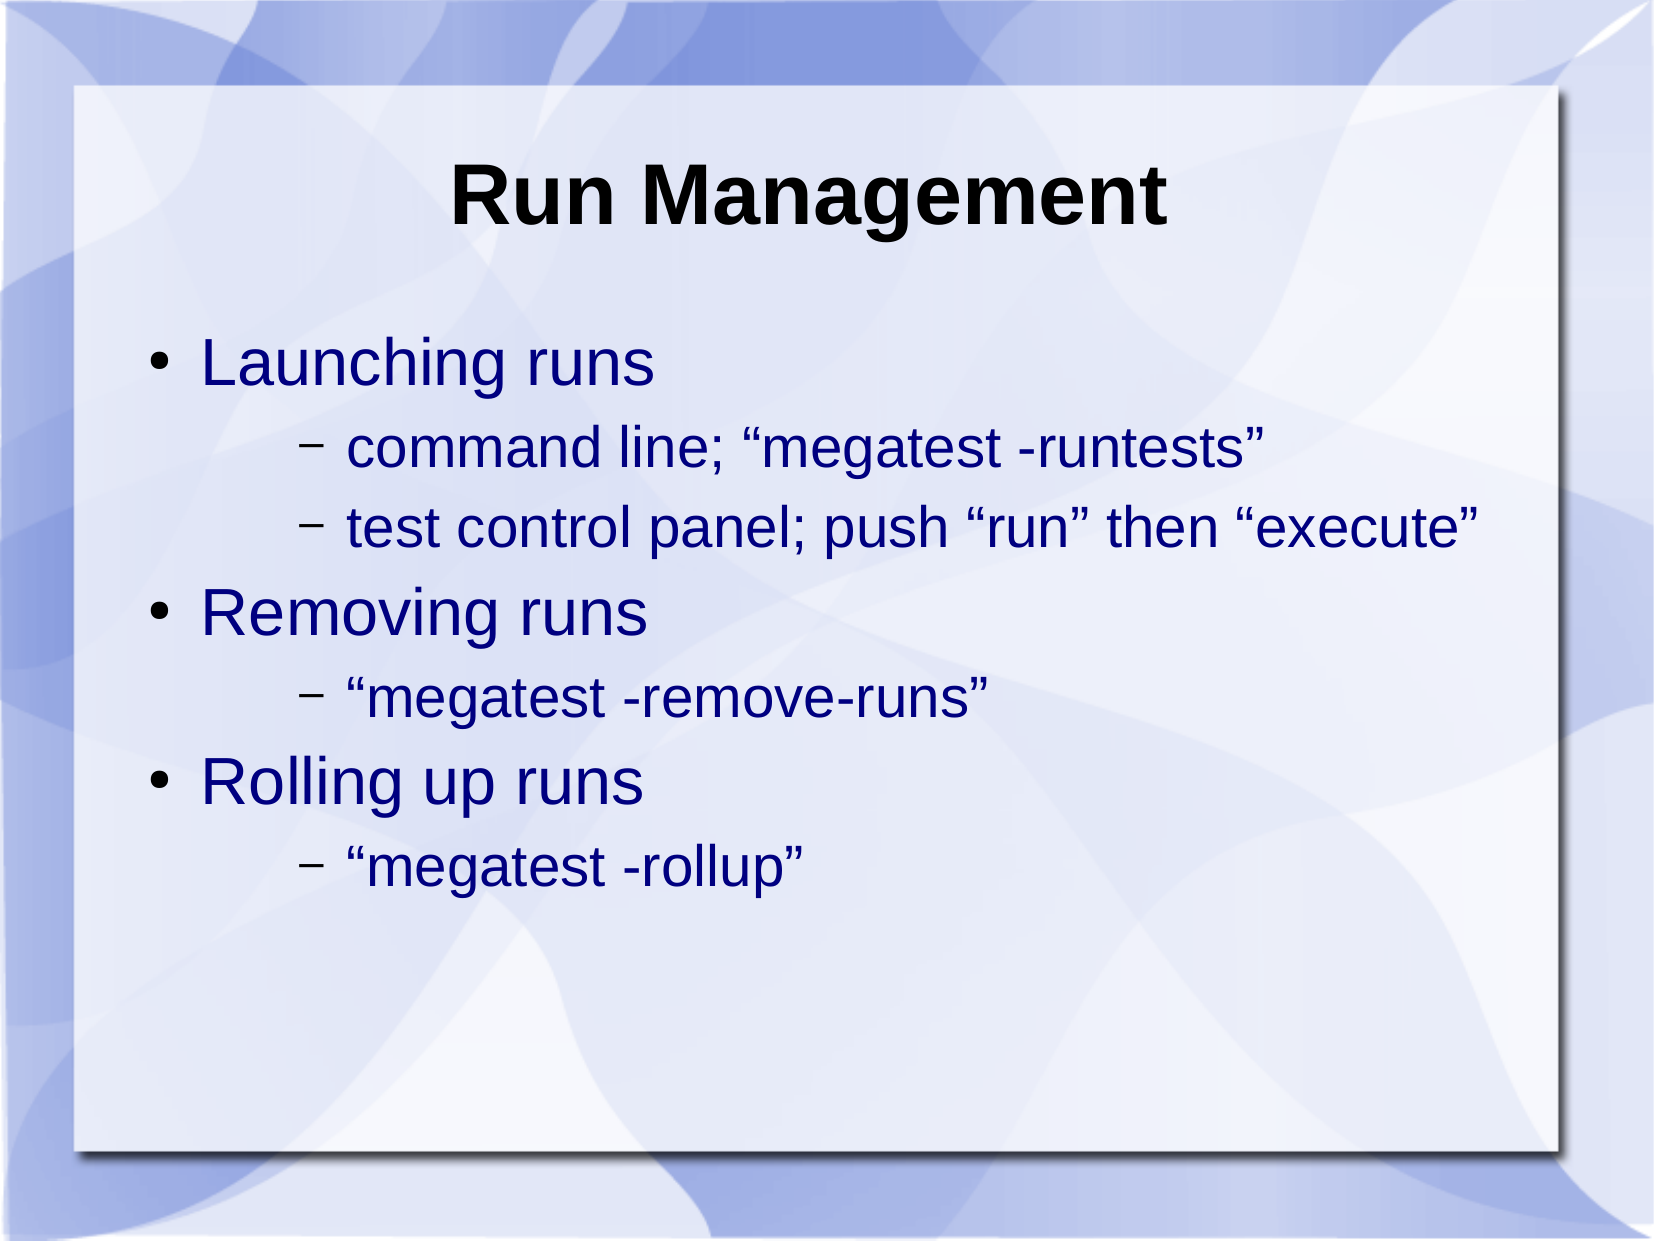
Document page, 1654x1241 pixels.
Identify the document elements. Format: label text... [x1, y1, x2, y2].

list Launching runs command line; “megatest -runtests” test control panel; push “run” then “execute” Removing runs “megatest -remove-runs” Rolling up runs “megatest -rollup” [129, 324, 1489, 1045]
title Run Management [82, 90, 1536, 298]
picture [0, 0, 1654, 1241]
